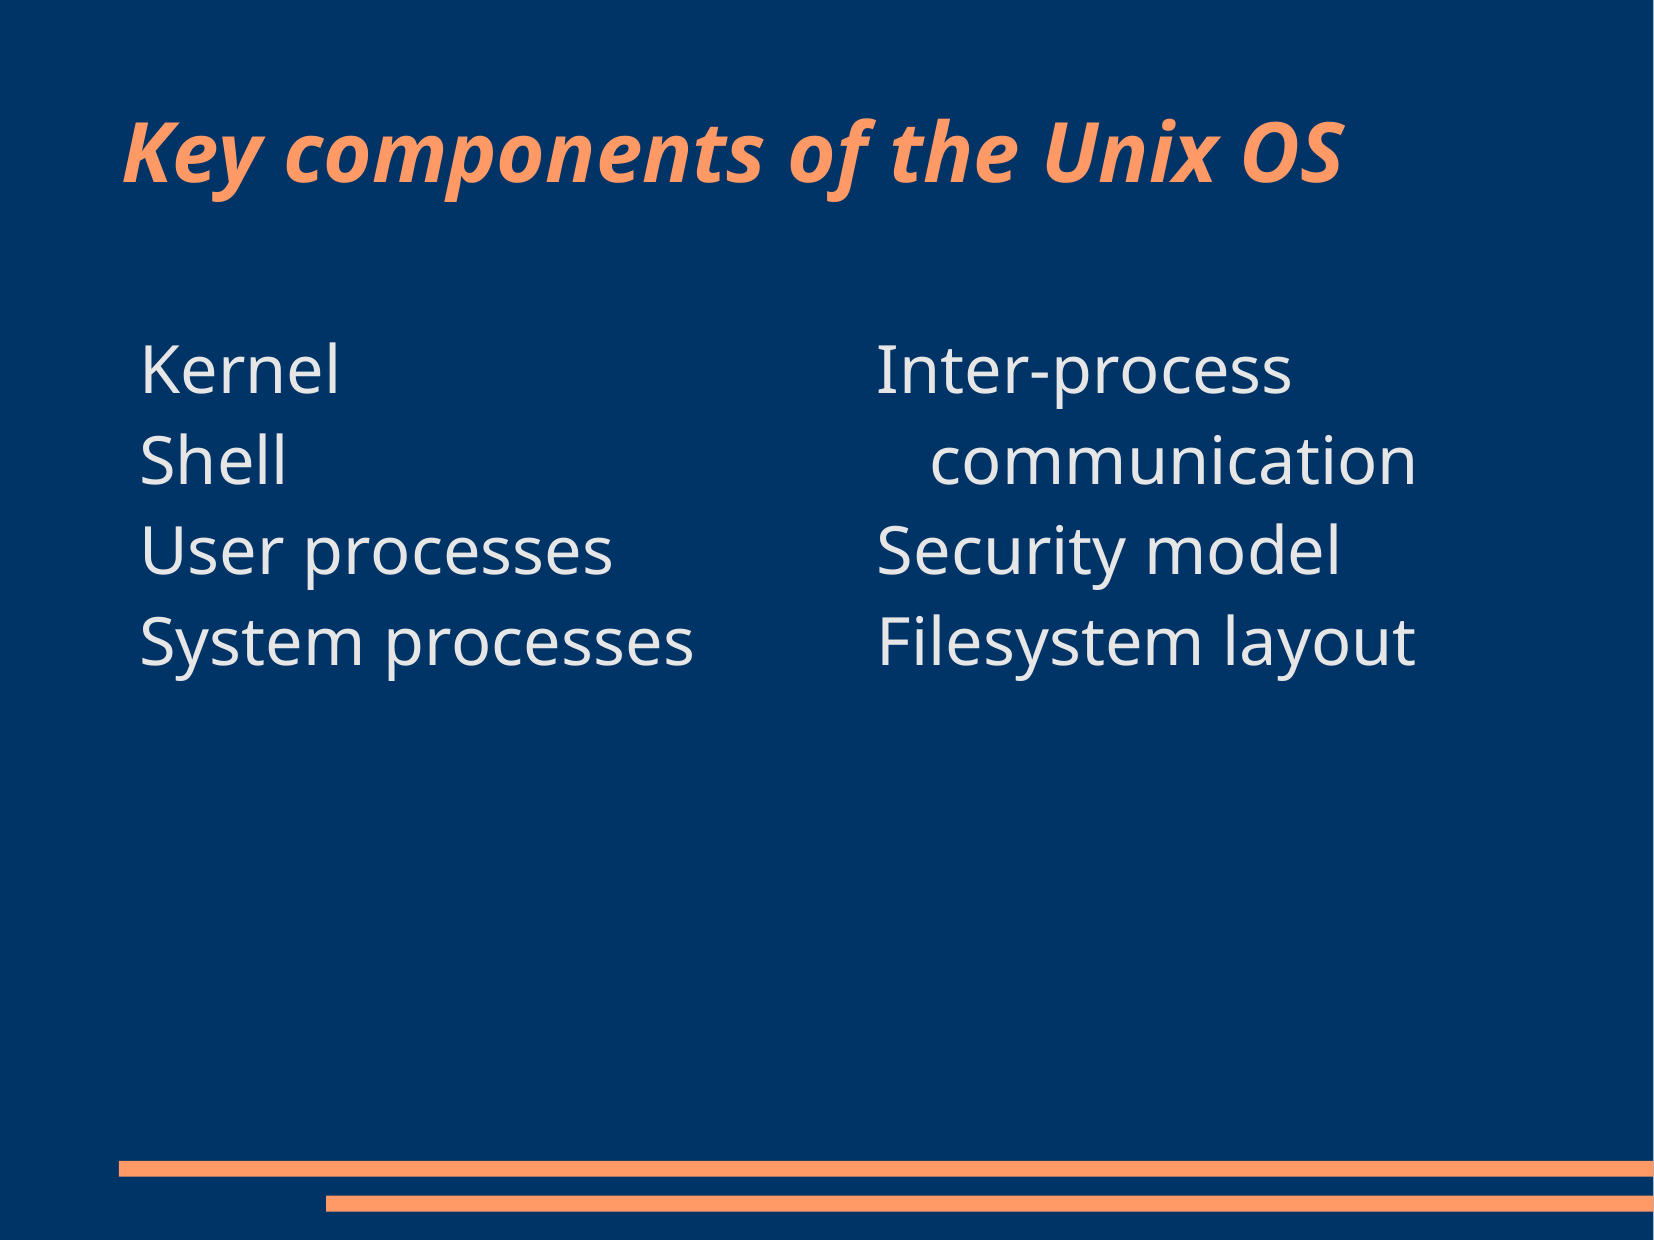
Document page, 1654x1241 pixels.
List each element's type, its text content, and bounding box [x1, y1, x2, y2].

list Inter-process communication Security model Filesystem layout [858, 322, 1562, 1132]
list Kernel Shell User processes System processes [121, 322, 824, 1132]
title Key components of the Unix OS [121, 46, 1534, 254]
